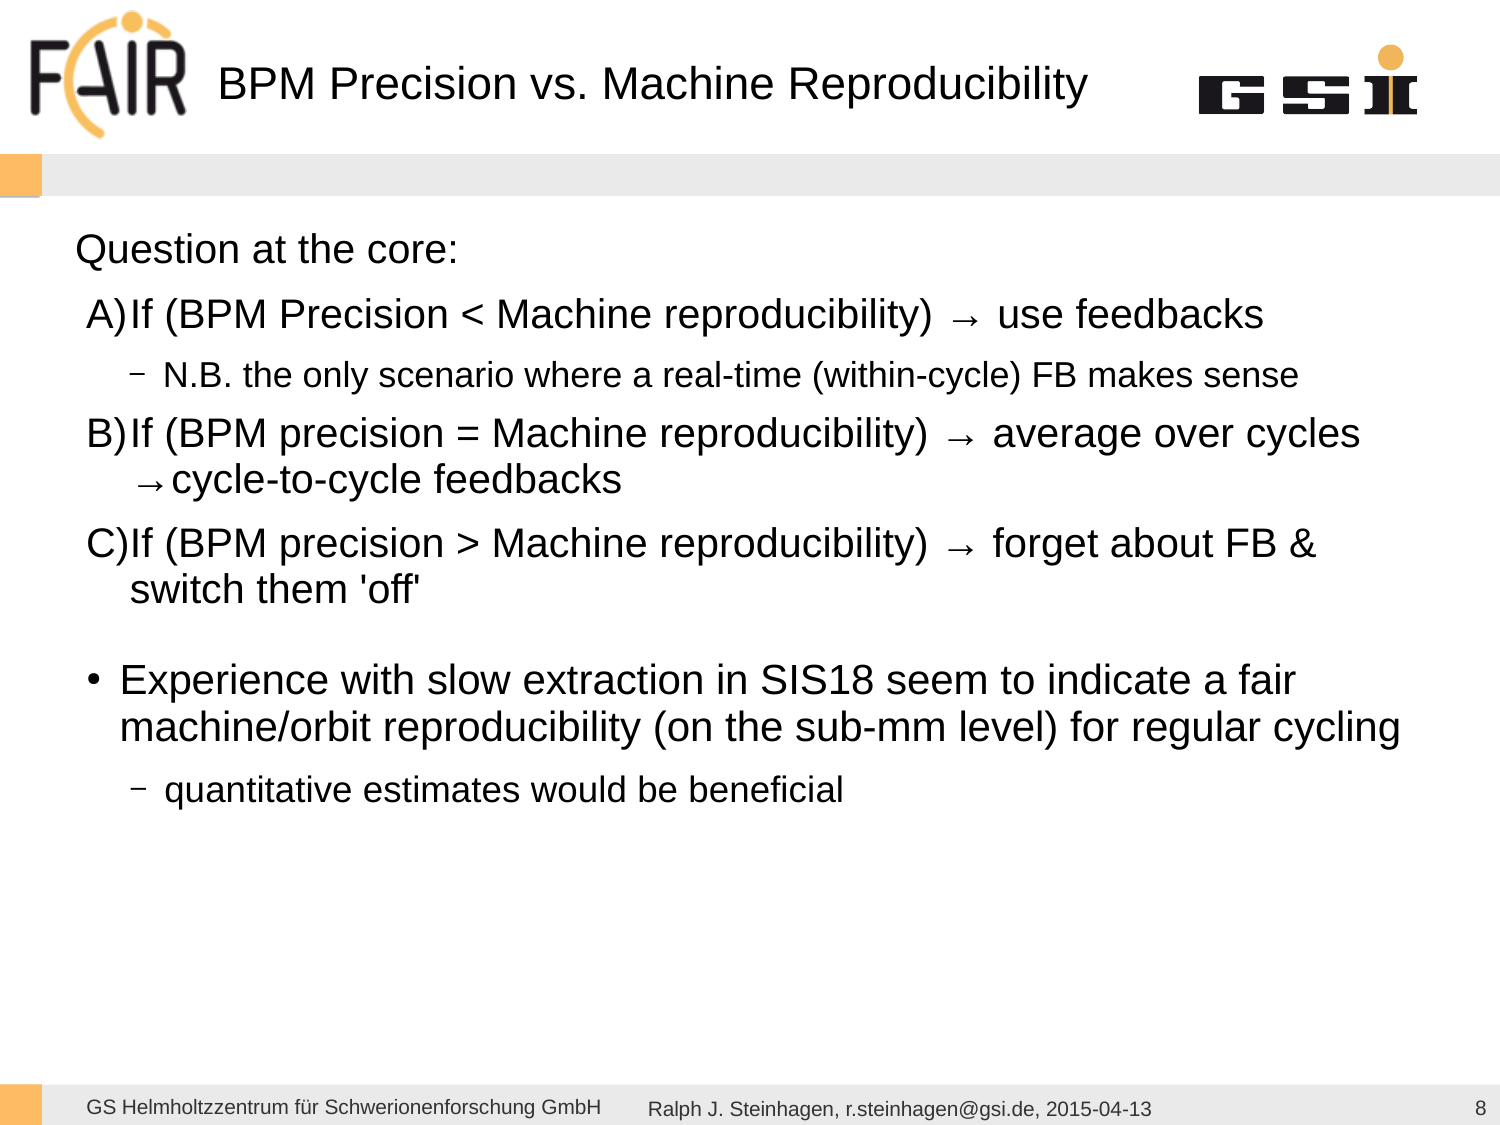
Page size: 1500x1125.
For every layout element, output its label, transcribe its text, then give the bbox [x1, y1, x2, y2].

picture [1197, 42, 1419, 117]
list Experience with slow extraction in SIS18 seem to indicate a fair machine/orbit reproducibility (on the sub-mm level) for regular cycling quantitative estimates would be beneficial [75, 656, 1425, 825]
list Question at the core: If (BPM Precision < Machine reproducibility) → use feedbacks N.B. the only scenario where a real-time (within-cycle) FB makes sense If (BPM precision = Machine reproducibility) → average over cycles →cycle-to-cycle feedbacks If (BPM precision > Machine reproducibility) → forget about FB & switch them 'off' [75, 226, 1425, 620]
picture [30, 9, 187, 141]
title BPM Precision vs. Machine Reproducibility [217, 20, 1109, 147]
